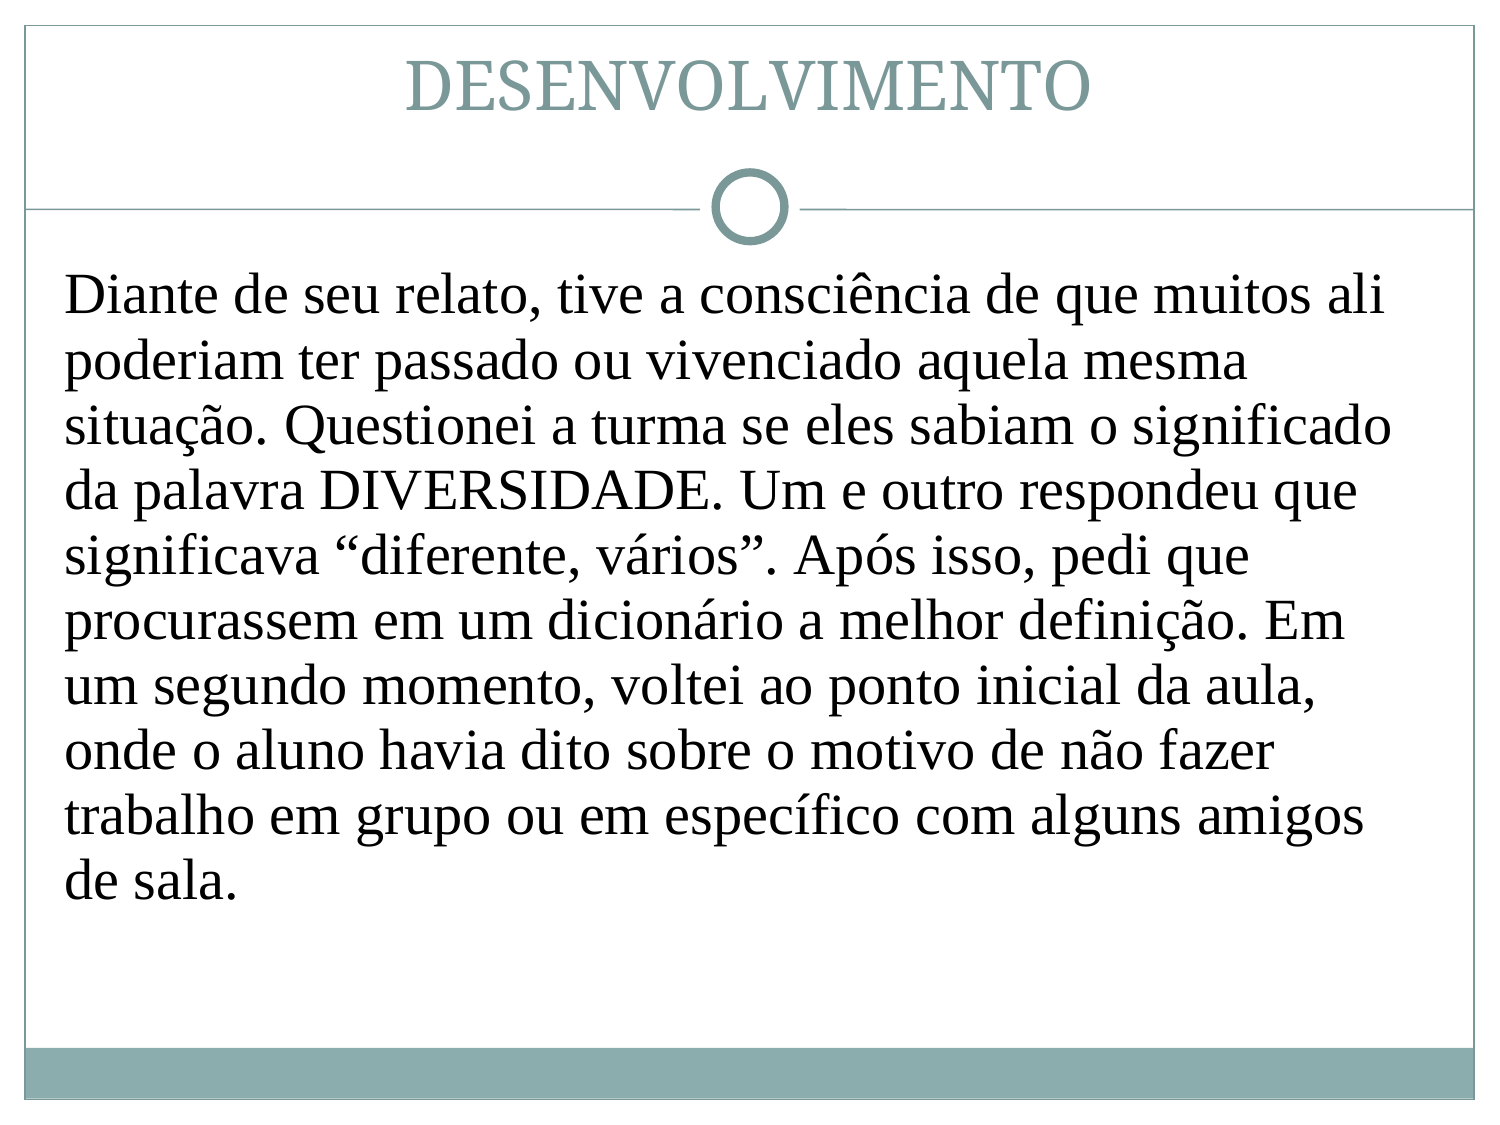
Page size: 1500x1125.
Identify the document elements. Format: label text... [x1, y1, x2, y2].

text_box Diante de seu relato, tive a consciência de que muitos ali poderiam ter passado ou vivenciado aquela mesma situação. Questionei a turma se eles sabiam o significado da palavra DIVERSIDADE. Um e outro respondeu que significava “diferente, vários”. Após isso, pedi que procurassem em um dicionário a melhor definição. Em um segundo momento, voltei ao ponto inicial da aula, onde o aluno havia dito sobre o motivo de não fazer trabalho em grupo ou em específico com alguns amigos de sala. [49, 250, 1445, 1001]
text_box DESENVOLVIMENTO [49, 37, 1450, 162]
